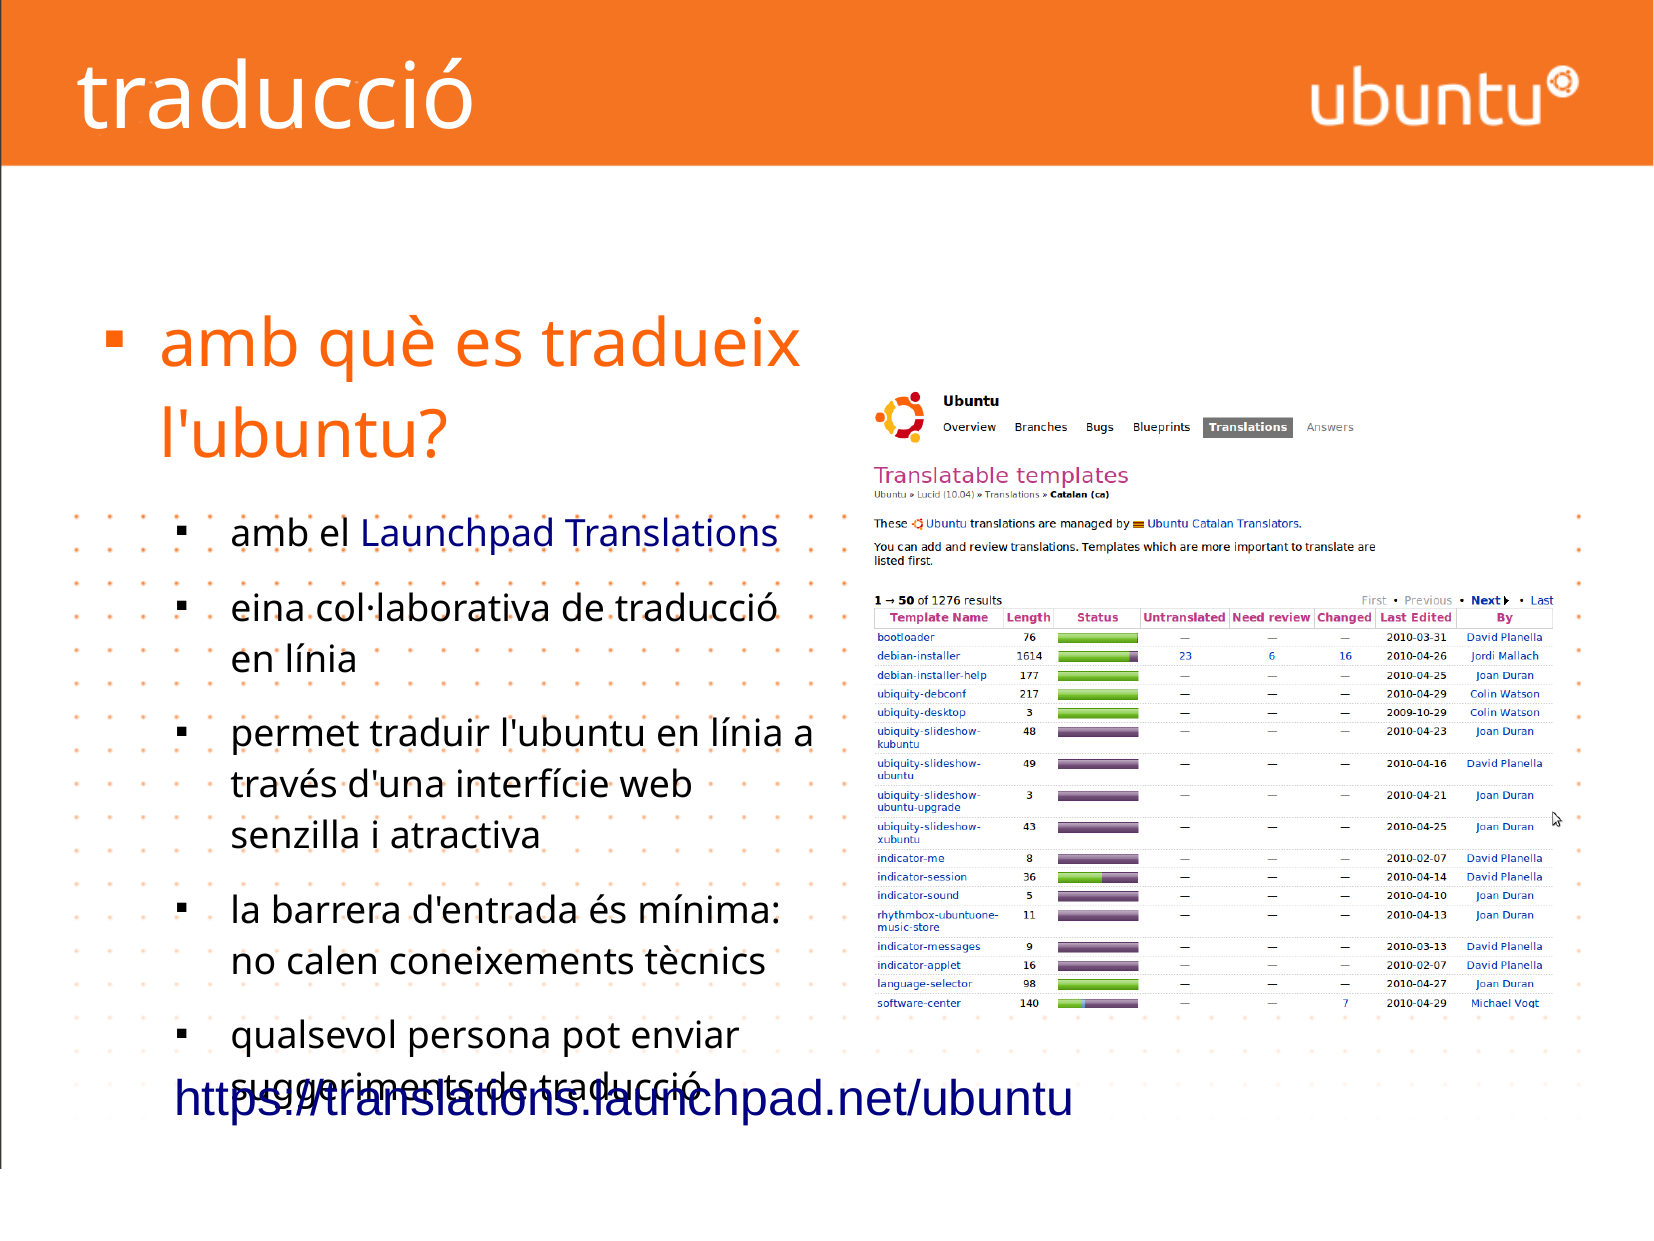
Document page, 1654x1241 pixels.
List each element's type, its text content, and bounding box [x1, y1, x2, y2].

text_box https://translations.launchpad.net/ubuntu [88, 1062, 1152, 1134]
title traducció [76, 29, 1565, 158]
chart [845, 290, 1572, 1109]
list amb què es tradueix l'ubuntu? amb el Launchpad Translations eina col·laborativa de traducció en línia permet traduir l'ubuntu en línia a través d'una interfície web senzilla i atractiva la barrera d'entrada és mínima: no calen coneixements tècnics qualsevol persona pot enviar suggeriments de traducció [88, 295, 827, 1062]
picture [0, 0, 1654, 1169]
